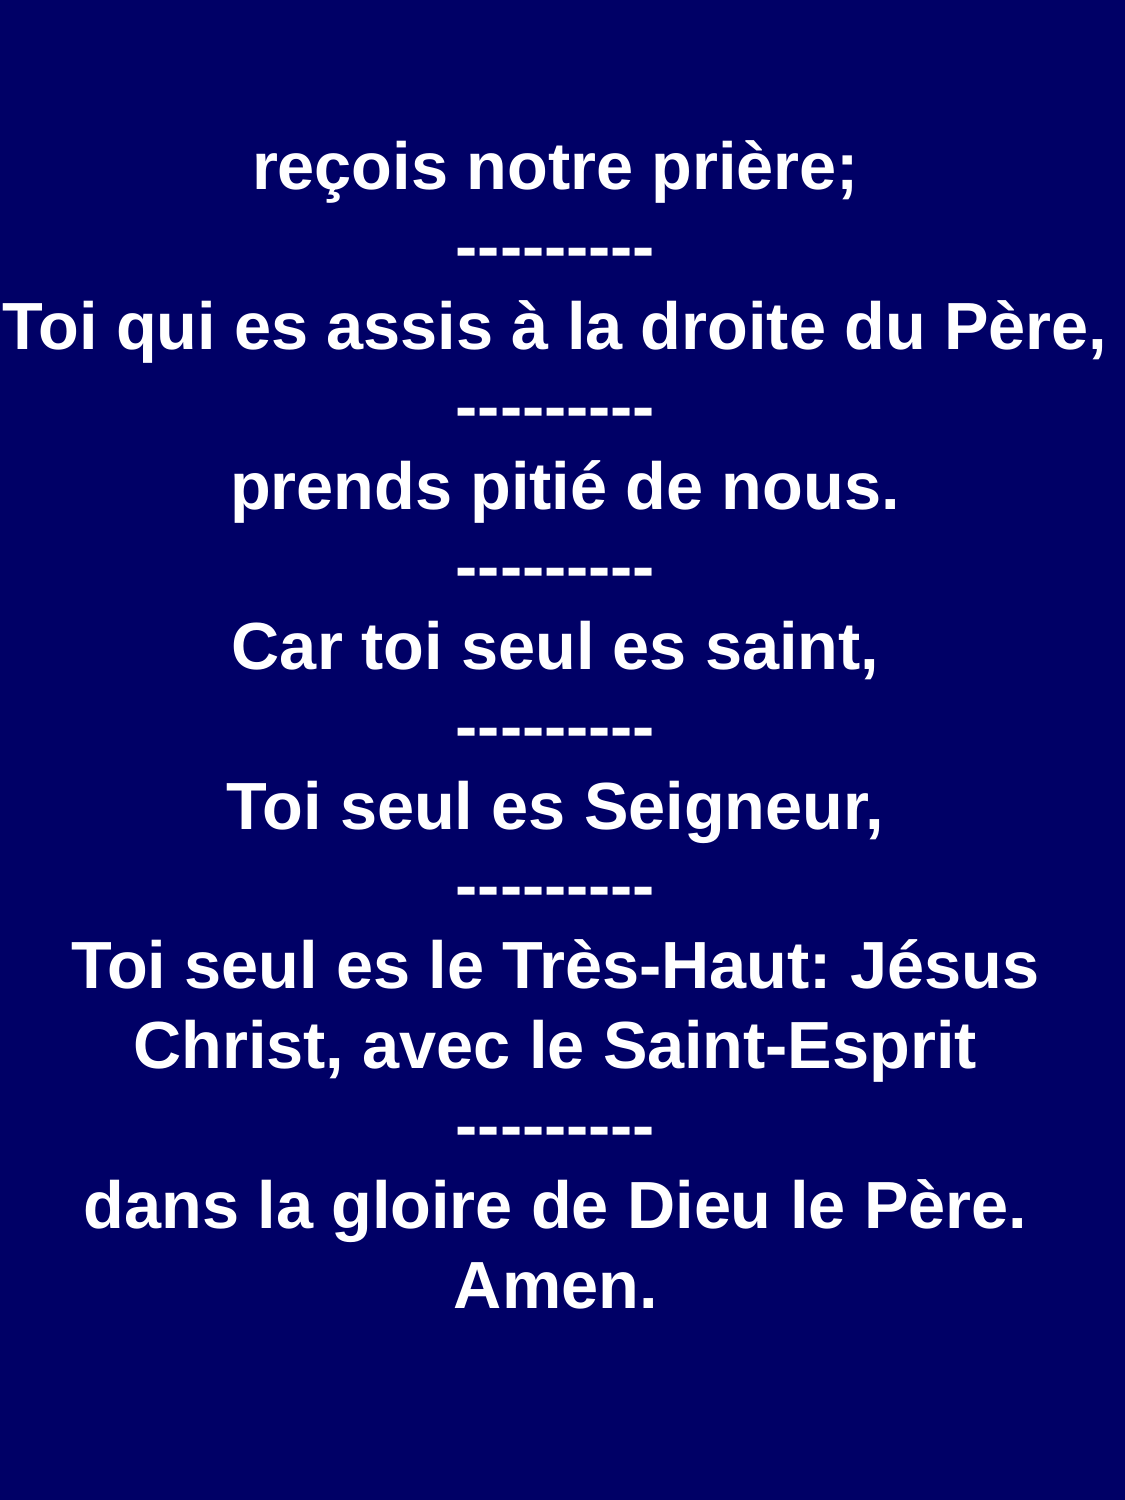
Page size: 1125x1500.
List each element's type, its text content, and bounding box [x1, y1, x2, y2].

text_box reçois notre prière; --------- Toi qui es assis à la droite du Père, --------- prends pitié de nous. --------- Car toi seul es saint, --------- Toi seul es Seigneur, --------- Toi seul es le Très-Haut: Jésus Christ, avec le Saint-Esprit --------- dans la gloire de Dieu le Père. Amen. [0, 35, 1125, 1477]
